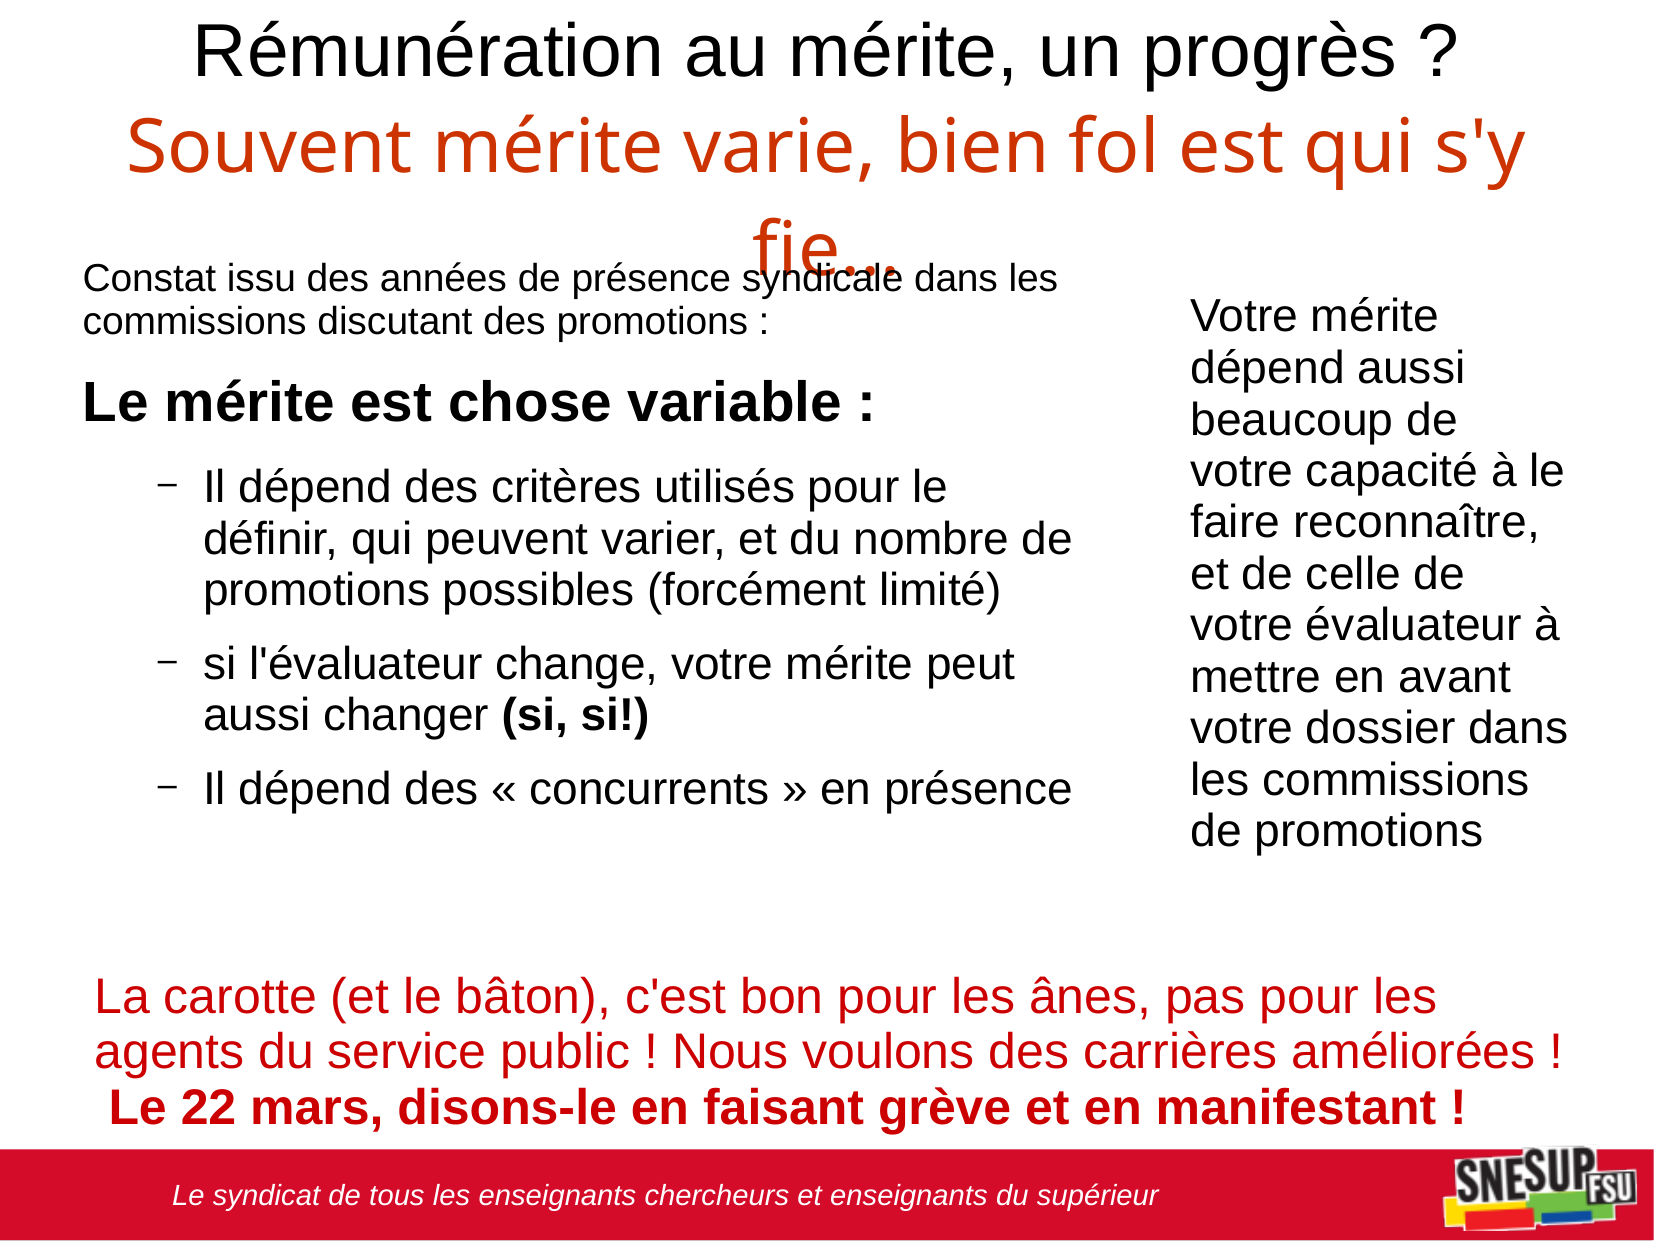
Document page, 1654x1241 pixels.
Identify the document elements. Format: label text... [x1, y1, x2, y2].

list Votre mérite dépend aussi beaucoup de votre capacité à le faire reconnaître, et de celle de votre évaluateur à mettre en avant votre dossier dans les commissions de promotions [1145, 290, 1572, 886]
list Constat issu des années de présence syndicale dans les commissions discutant des promotions : Le mérite est chose variable : Il dépend des critères utilisés pour le définir, qui peuvent varier, et du nombre de promotions possibles (forcément limité) si l'évaluateur change, votre mérite peut aussi changer (si, si!) Il dépend des « concurrents » en présence [82, 256, 1075, 910]
title Rémunération au mérite, un progrès ? Souvent mérite varie, bien fol est qui s'y fie... [82, 49, 1571, 257]
list La carotte (et le bâton), c'est bon pour les ânes, pas pour les agents du service public ! Nous voulons des carrières améliorées ! Le 22 mars, disons-le en faisant grève et en manifestant ! [94, 968, 1583, 1182]
